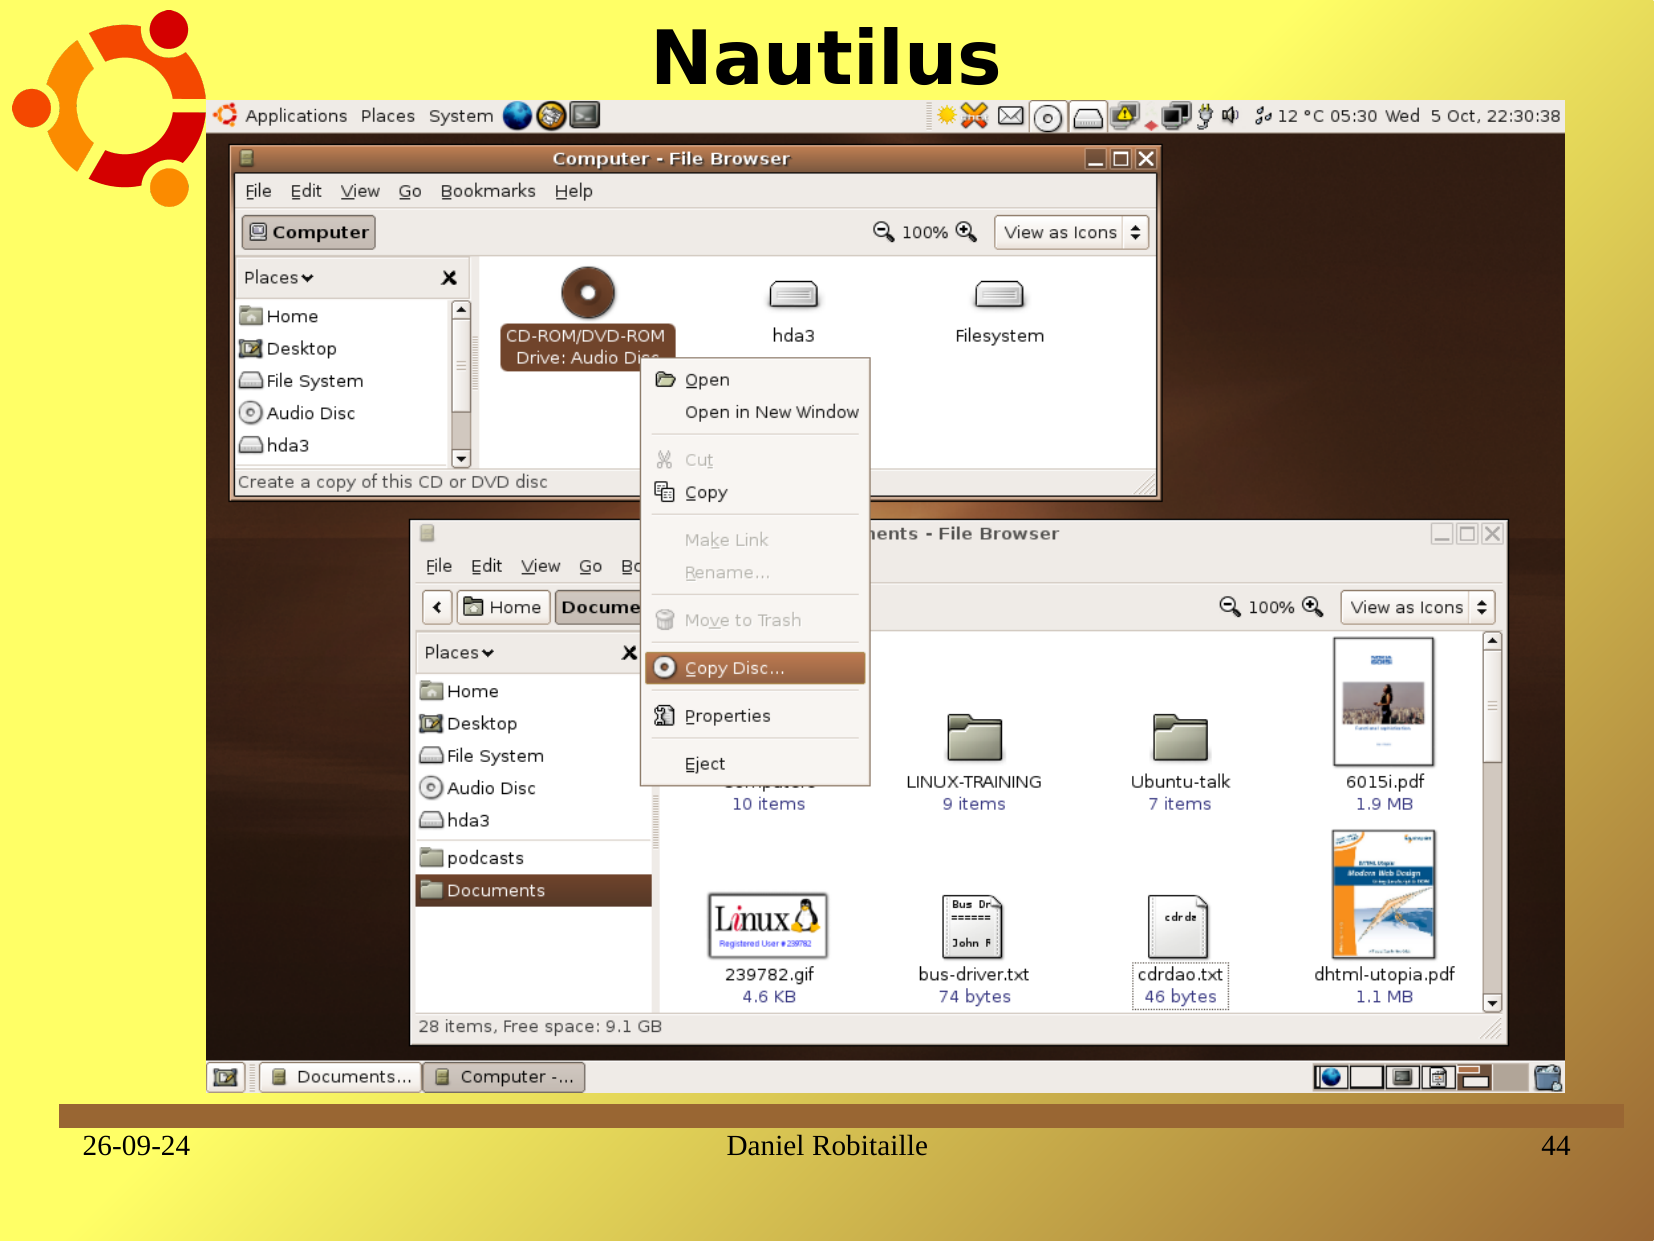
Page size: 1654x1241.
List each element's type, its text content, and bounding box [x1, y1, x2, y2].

picture [12, 10, 1565, 1093]
title Nautilus [82, 0, 1571, 163]
